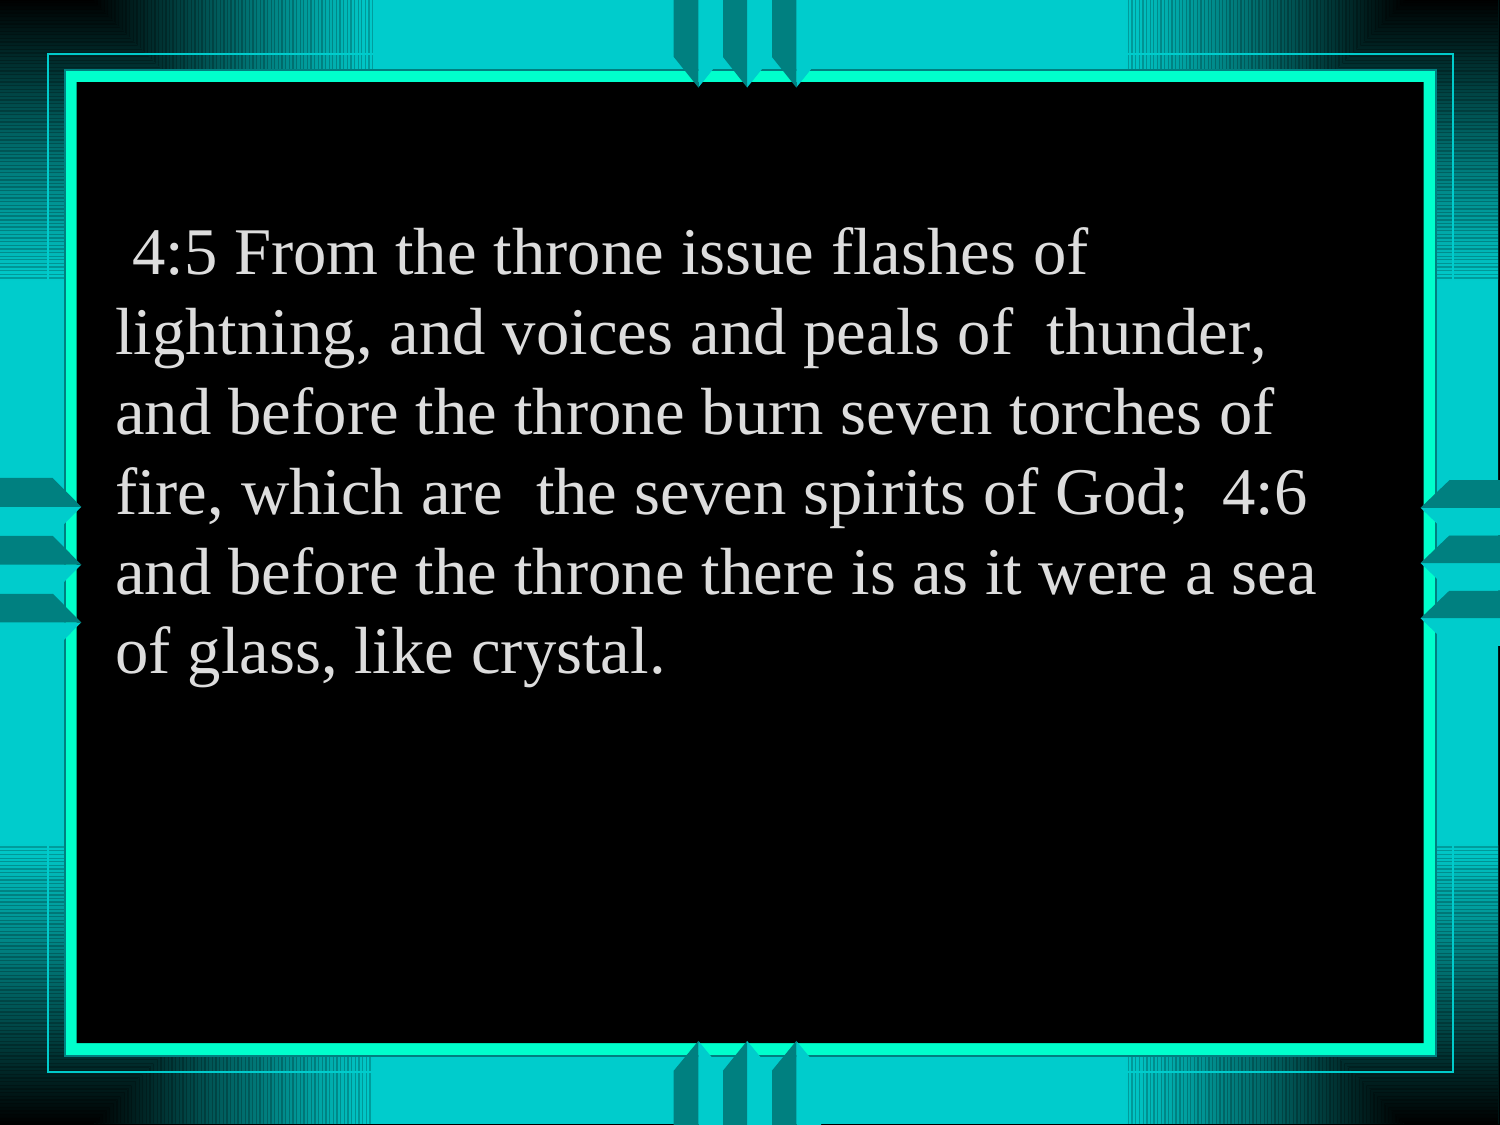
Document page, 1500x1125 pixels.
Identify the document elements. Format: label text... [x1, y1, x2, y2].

text_box 4:5 From the throne issue flashes of lightning, and voices and peals of thunder, and before the throne burn seven torches of fire, which are the seven spirits of God; 4:6 and before the throne there is as it were a sea of glass, like crystal. [100, 199, 1375, 696]
